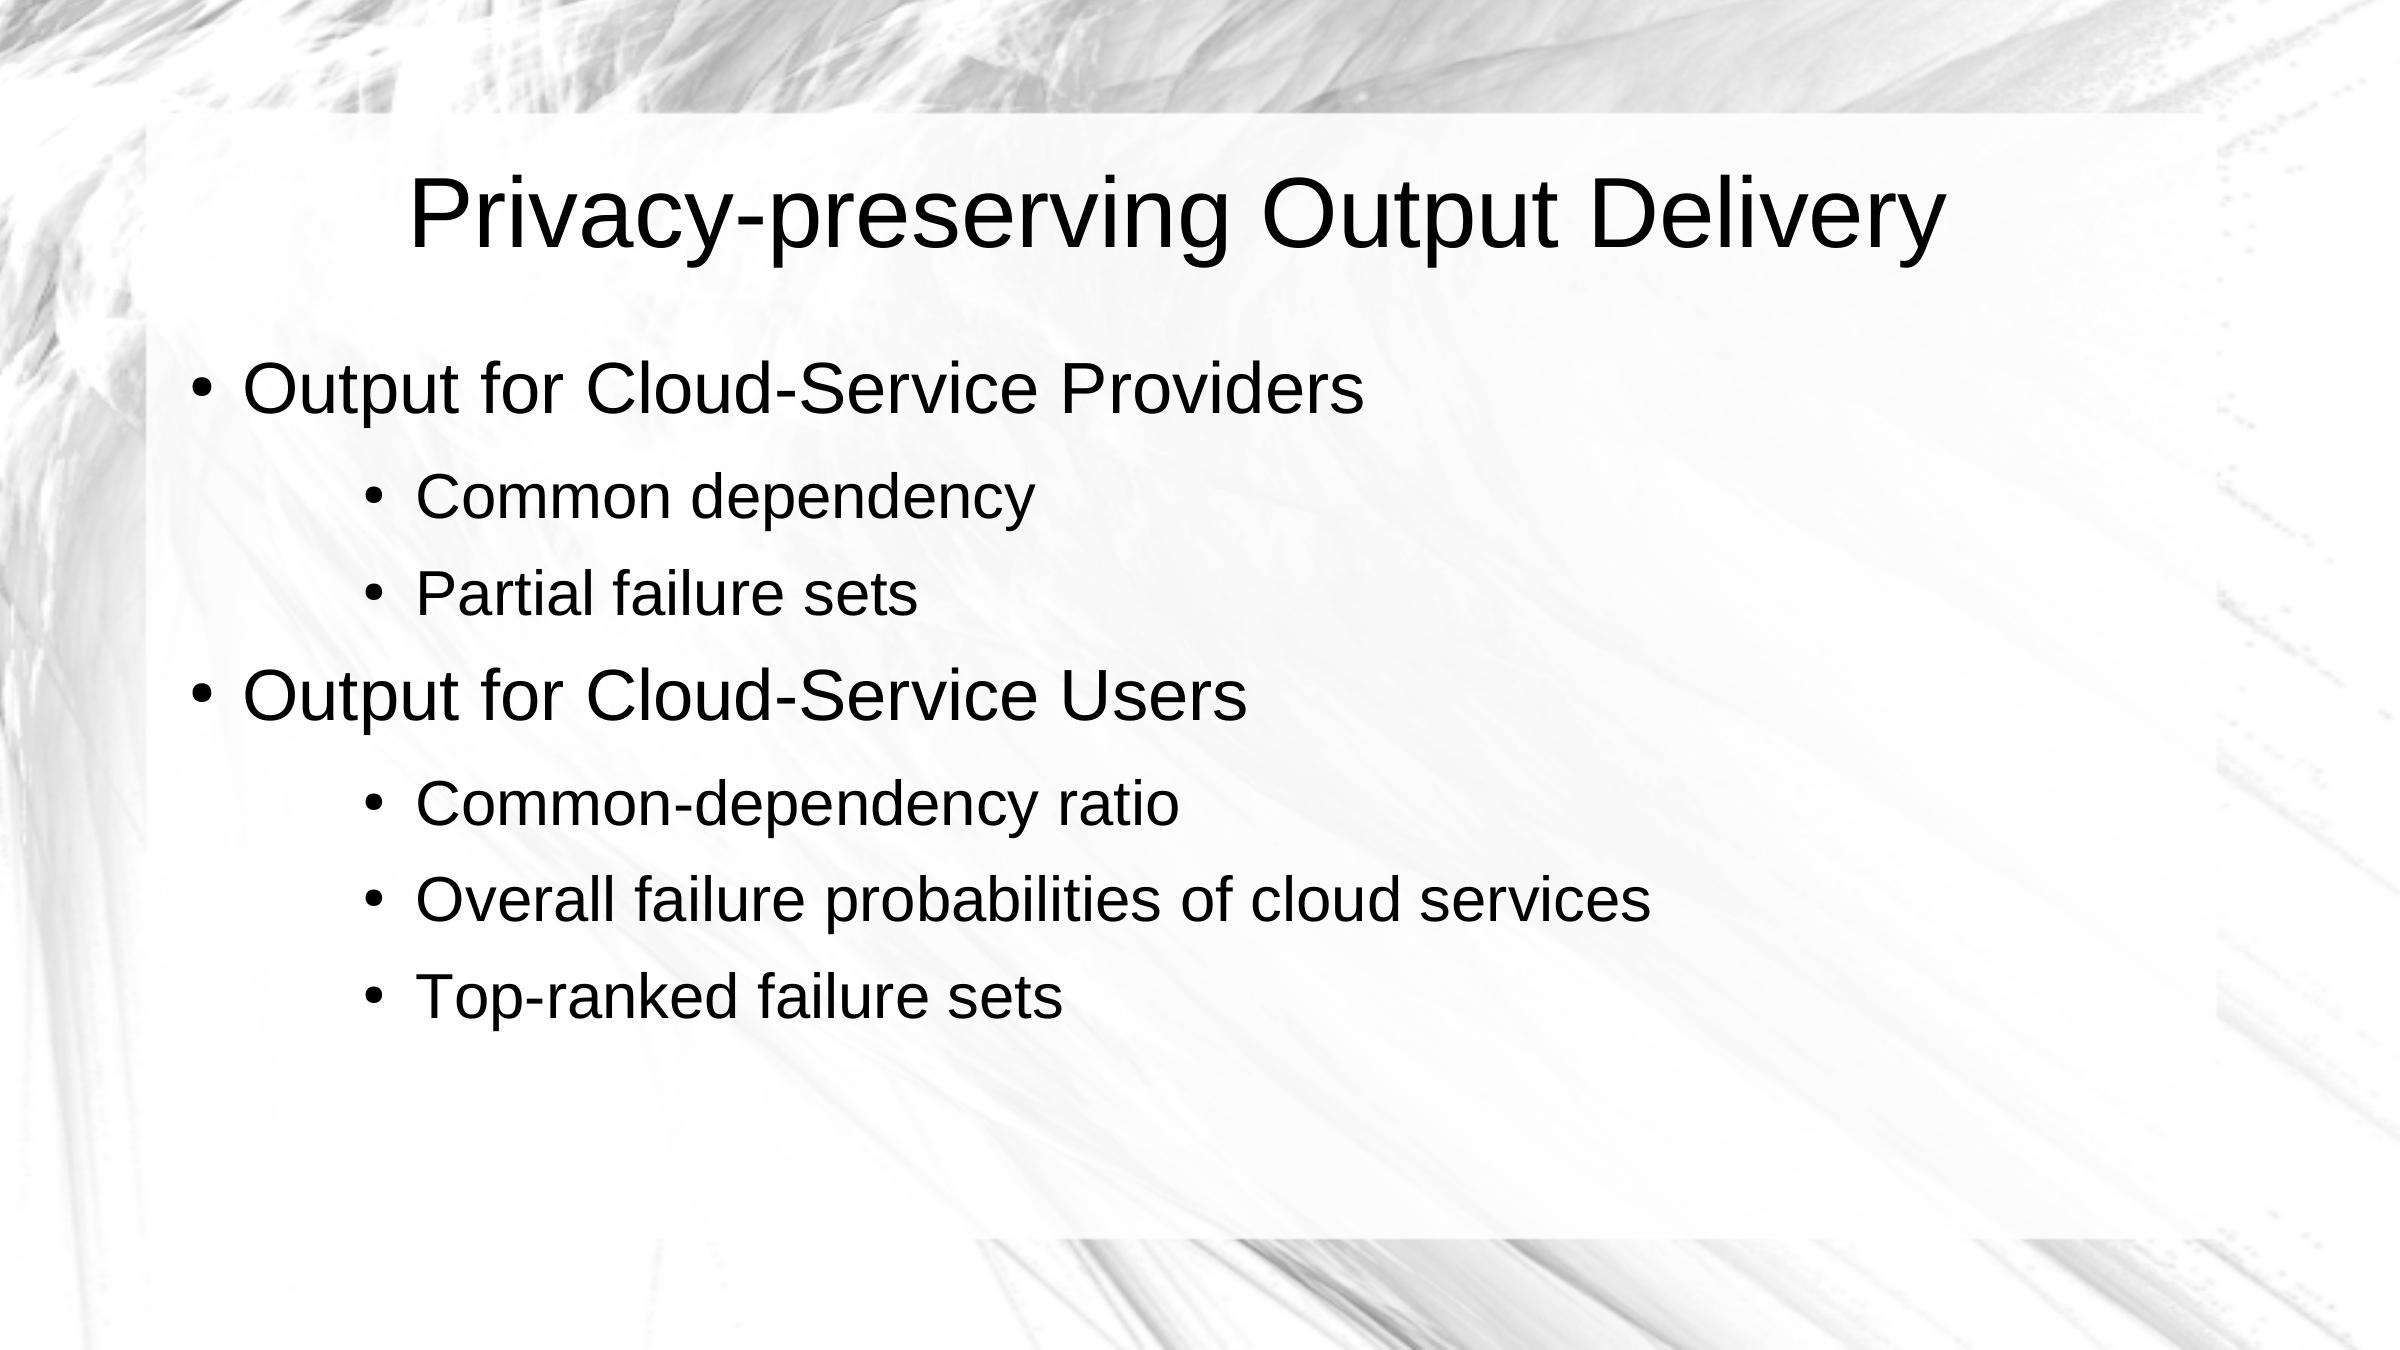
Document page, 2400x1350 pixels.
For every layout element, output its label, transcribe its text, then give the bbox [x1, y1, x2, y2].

title Privacy-preserving Output Delivery [171, 92, 2186, 335]
list Output for Cloud-Service Providers Common dependency Partial failure sets Output for Cloud-Service Users Common-dependency ratio Overall failure probabilities of cloud services Top-ranked failure sets [171, 348, 2280, 1050]
picture [0, 0, 2400, 1350]
